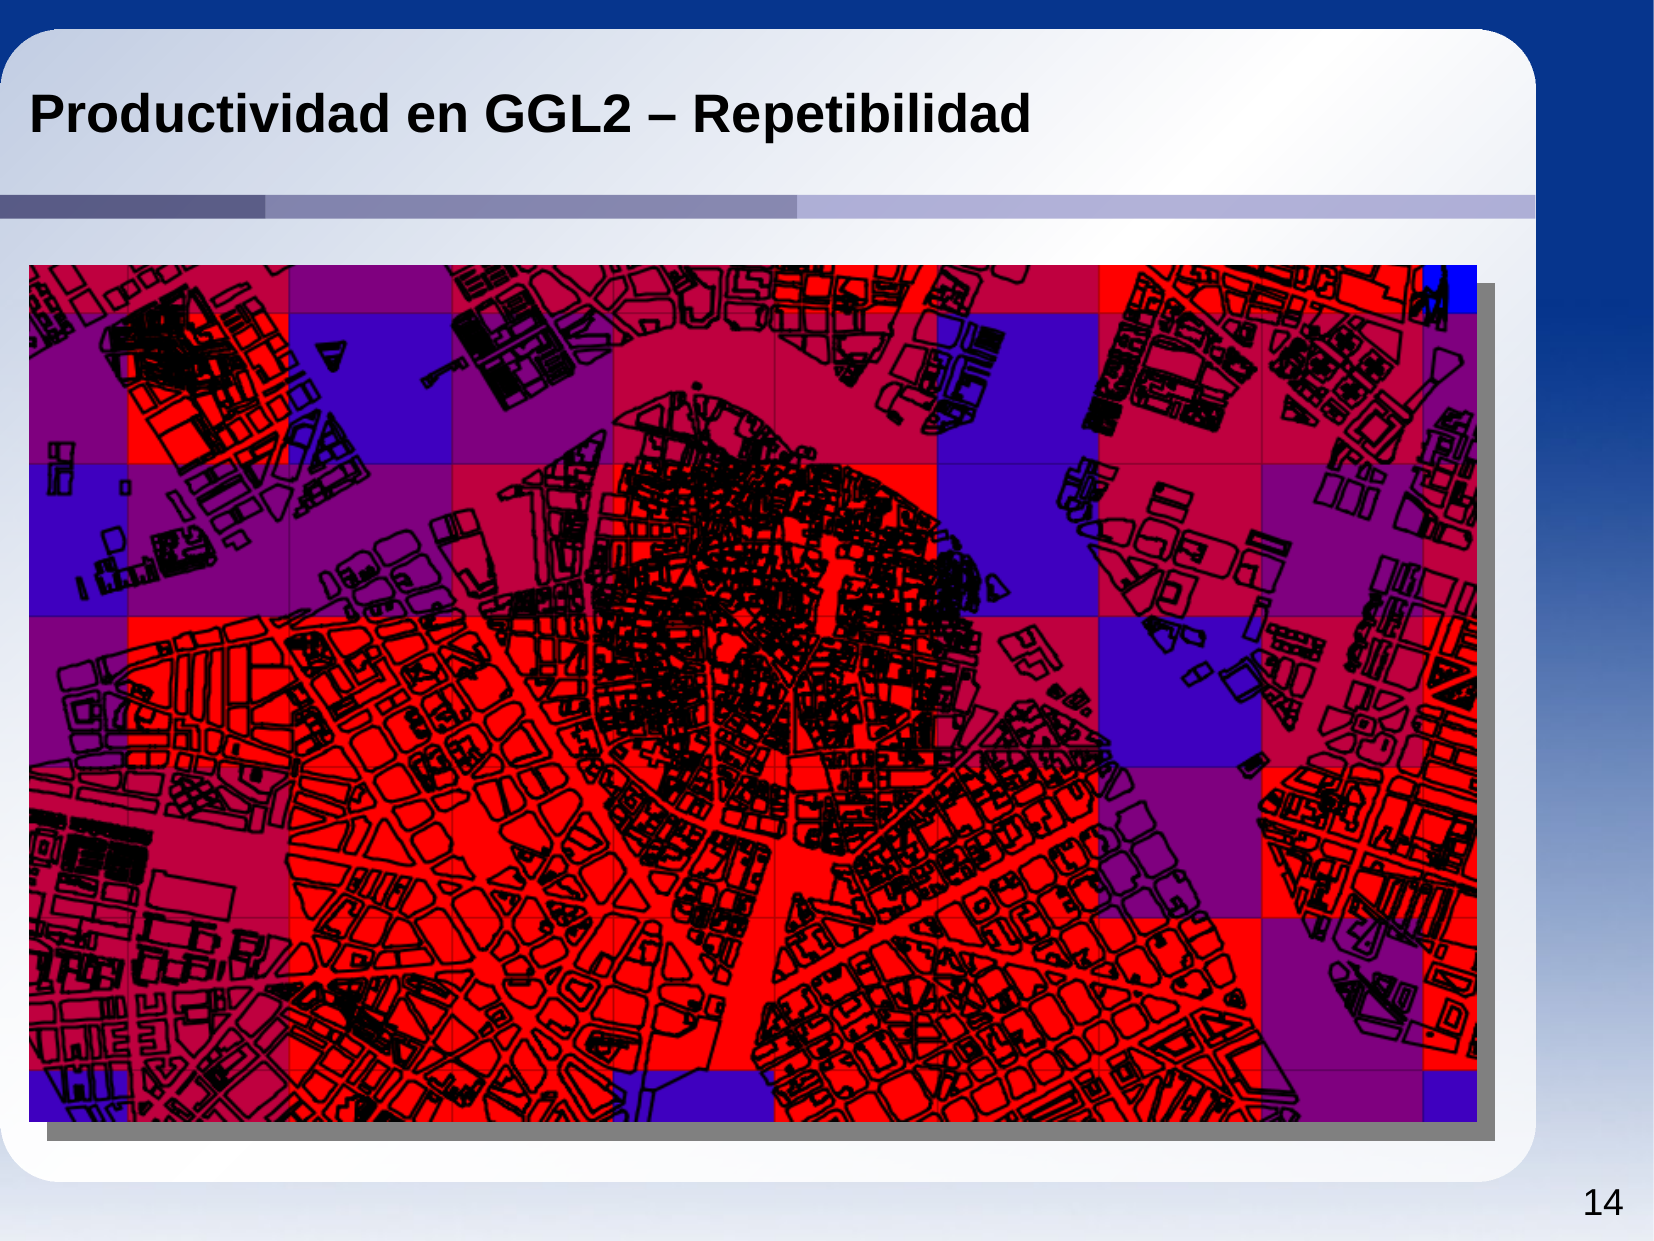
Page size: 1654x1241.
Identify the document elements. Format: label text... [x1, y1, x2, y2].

picture [29, 265, 1477, 1123]
title Productividad en GGL2 – Repetibilidad [29, 49, 1506, 178]
picture [0, 0, 1654, 1241]
